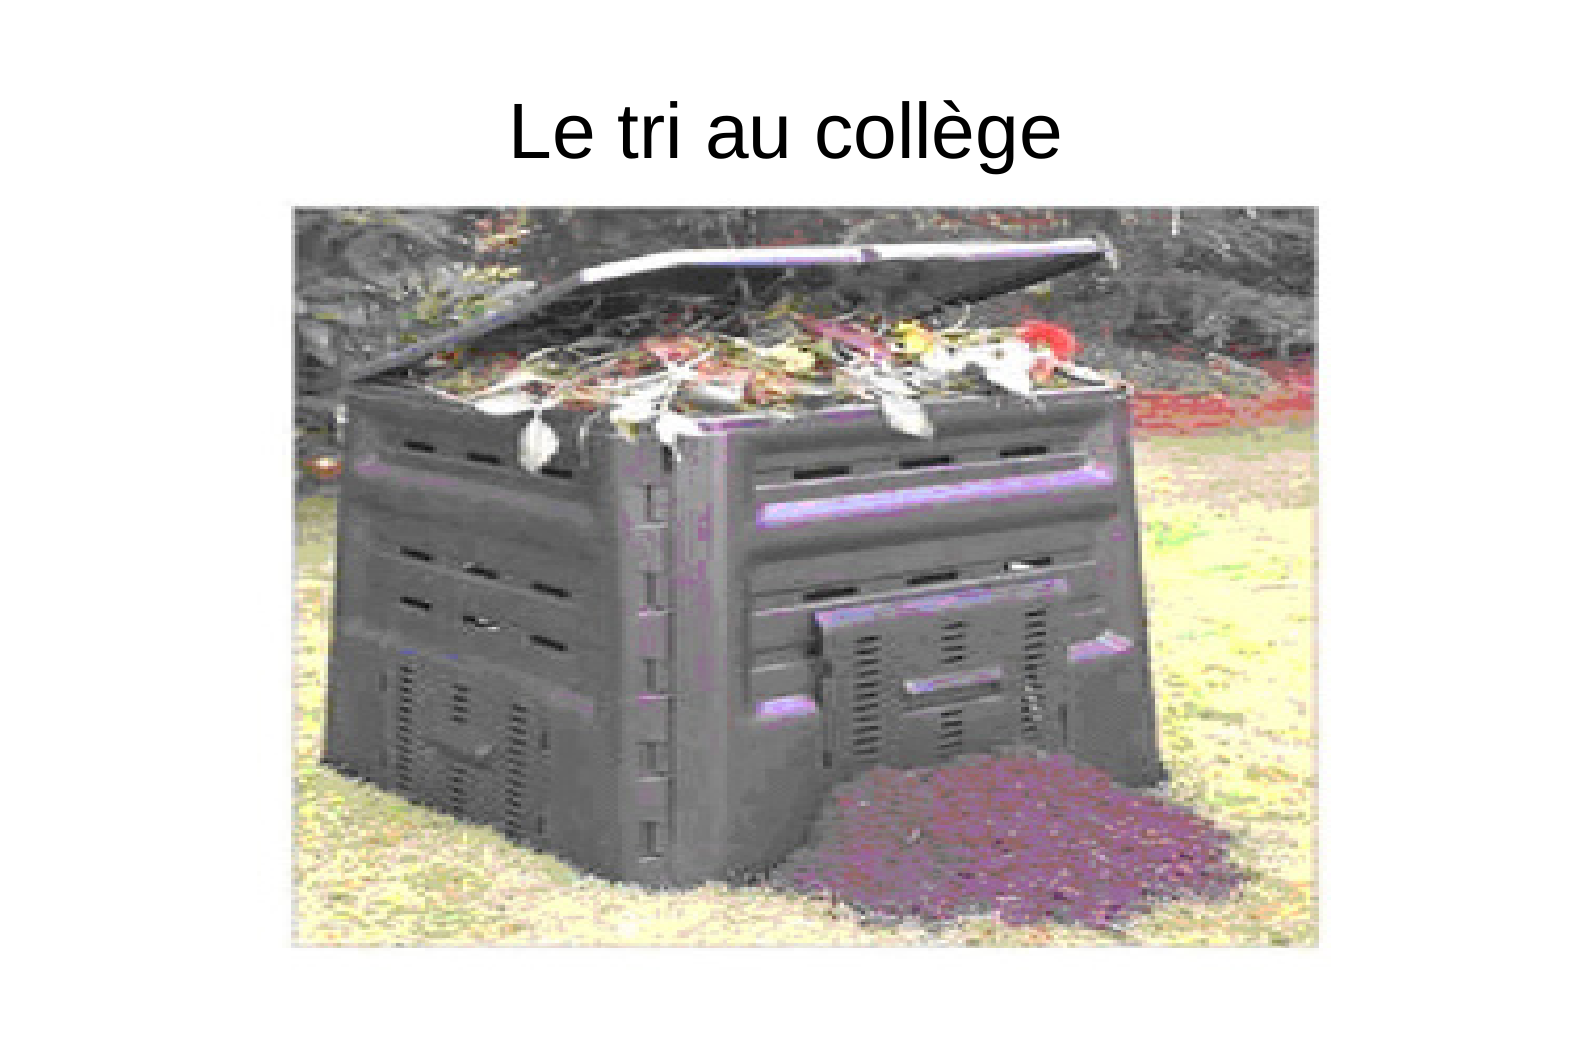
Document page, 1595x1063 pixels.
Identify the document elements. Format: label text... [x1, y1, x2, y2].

picture [224, 177, 1382, 981]
title Le tri au collège [79, 42, 1515, 220]
